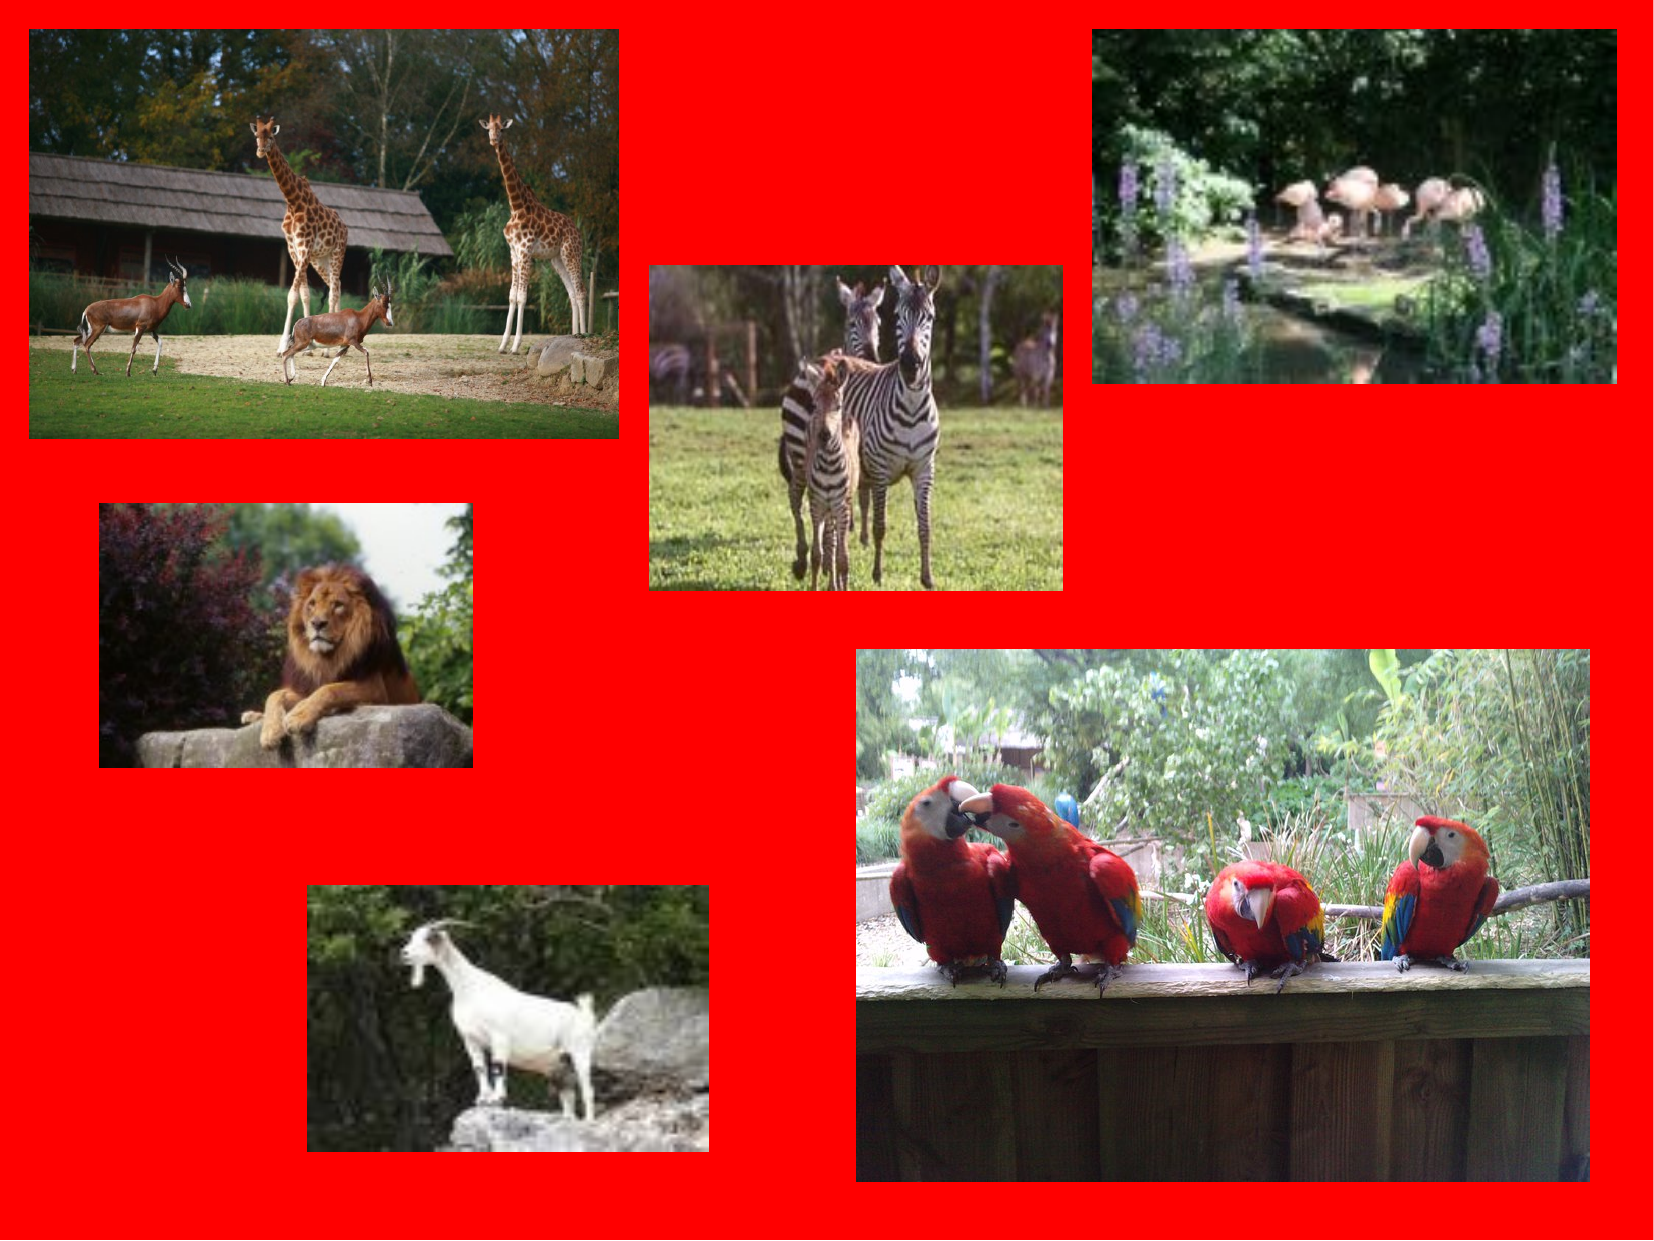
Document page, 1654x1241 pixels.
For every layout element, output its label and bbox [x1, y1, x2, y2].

picture [99, 503, 473, 768]
picture [1092, 29, 1617, 384]
picture [856, 649, 1590, 1182]
picture [29, 29, 619, 439]
picture [307, 885, 709, 1152]
picture [649, 265, 1063, 591]
